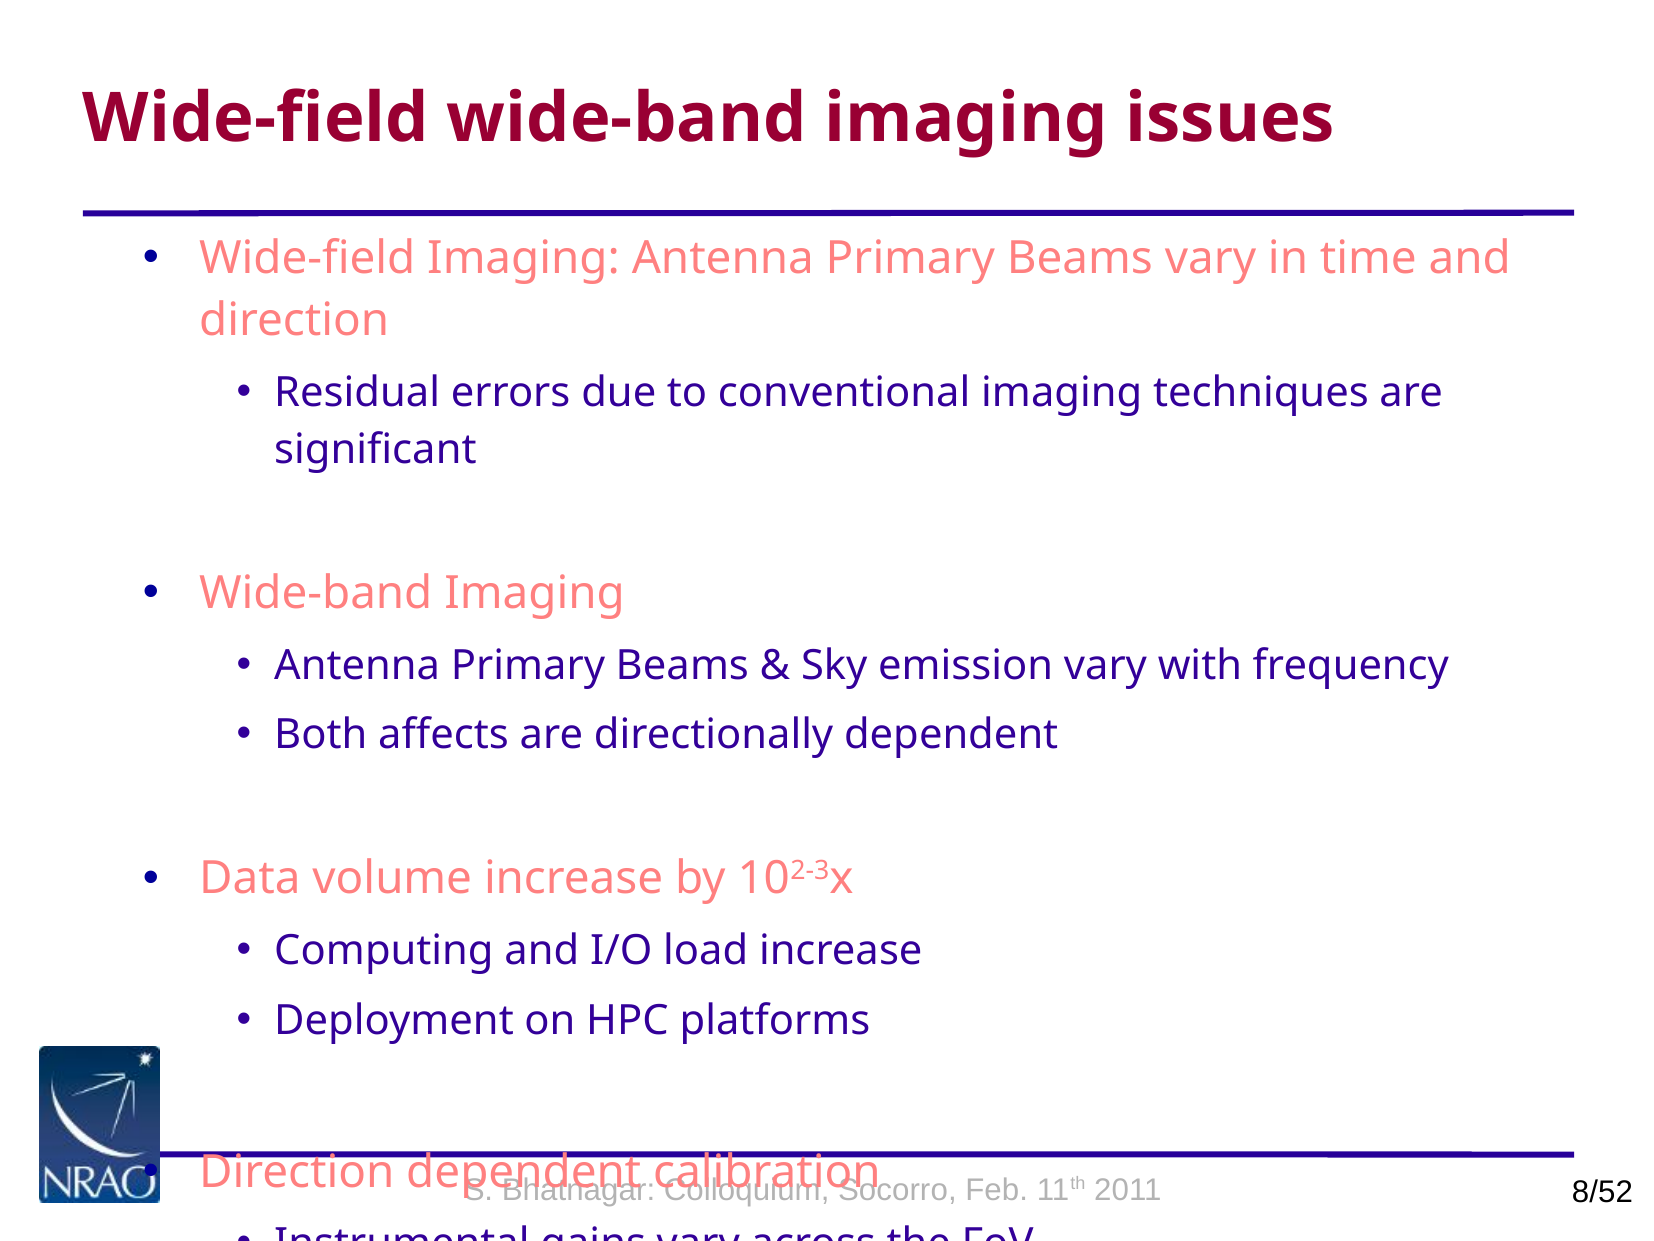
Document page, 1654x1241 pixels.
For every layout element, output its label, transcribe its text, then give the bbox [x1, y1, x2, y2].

picture [414, 1237, 424, 1241]
picture [0, 0, 1654, 1241]
picture [817, 1237, 828, 1241]
picture [296, 1237, 306, 1241]
list Wide-field Imaging: Antenna Primary Beams vary in time and direction Residual errors due to conventional imaging techniques are significant Wide-band Imaging Antenna Primary Beams & Sky emission vary with frequency Both affects are directionally dependent Data volume increase by 102-3x Computing and I/O load increase Deployment on HPC platforms Direction dependent calibration Instrumental gains vary across the FoV [86, 224, 1575, 1140]
picture [462, 1237, 472, 1241]
picture [909, 1237, 919, 1241]
title Wide-field wide-band imaging issues [82, 49, 1571, 180]
picture [438, 1237, 448, 1241]
picture [990, 1237, 1001, 1241]
picture [400, 1237, 410, 1241]
picture [547, 1237, 558, 1241]
picture [934, 1237, 944, 1241]
picture [608, 1237, 618, 1241]
